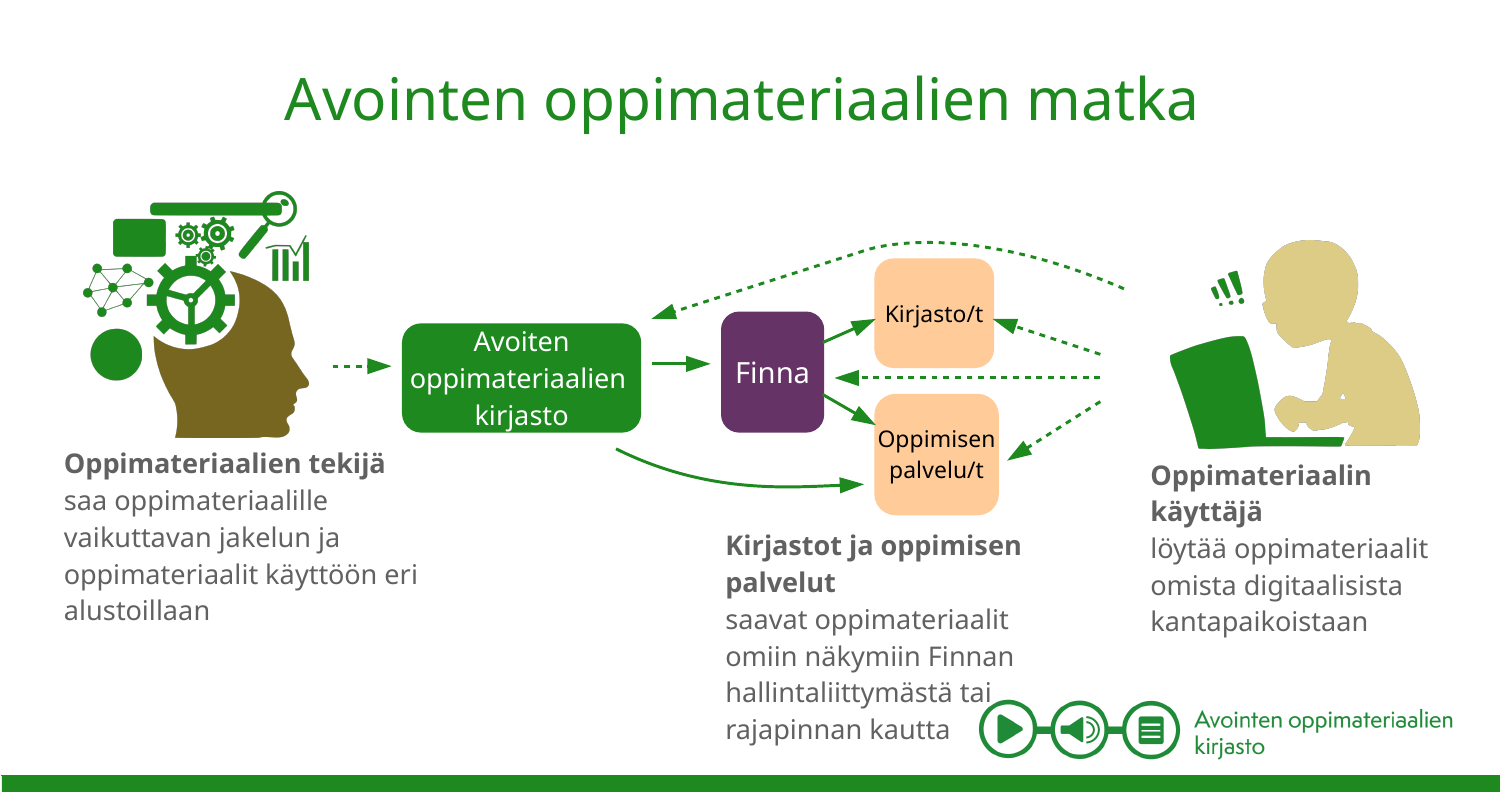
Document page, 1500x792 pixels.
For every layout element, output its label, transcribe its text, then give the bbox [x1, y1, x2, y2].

picture [1170, 240, 1420, 449]
text_box Oppimisen palvelu/t [875, 395, 998, 514]
text_box Kirjasto/t [875, 259, 993, 367]
picture [83, 191, 309, 438]
text_box Oppimateriaalien tekijä saa oppimateriaalille vaikuttavan jakelun ja oppimateriaalit käyttöön eri alustoillaan [49, 437, 451, 759]
text_box Avoiten oppimateriaalien kirjasto [403, 324, 640, 432]
text_box Finna [722, 312, 823, 432]
title Avointen oppimateriaalien matka [75, 31, 1425, 164]
picture [942, 659, 1500, 775]
text_box Oppimateriaalin käyttäjä löytää oppimateriaalit omista digitaalisista kantapaikoistaan [1135, 448, 1500, 662]
text_box Kirjastot ja oppimisen palvelut saavat oppimateriaalit omiin näkymiin Finnan hallintaliittymästä tai rajapinnan kautta [710, 519, 1065, 742]
